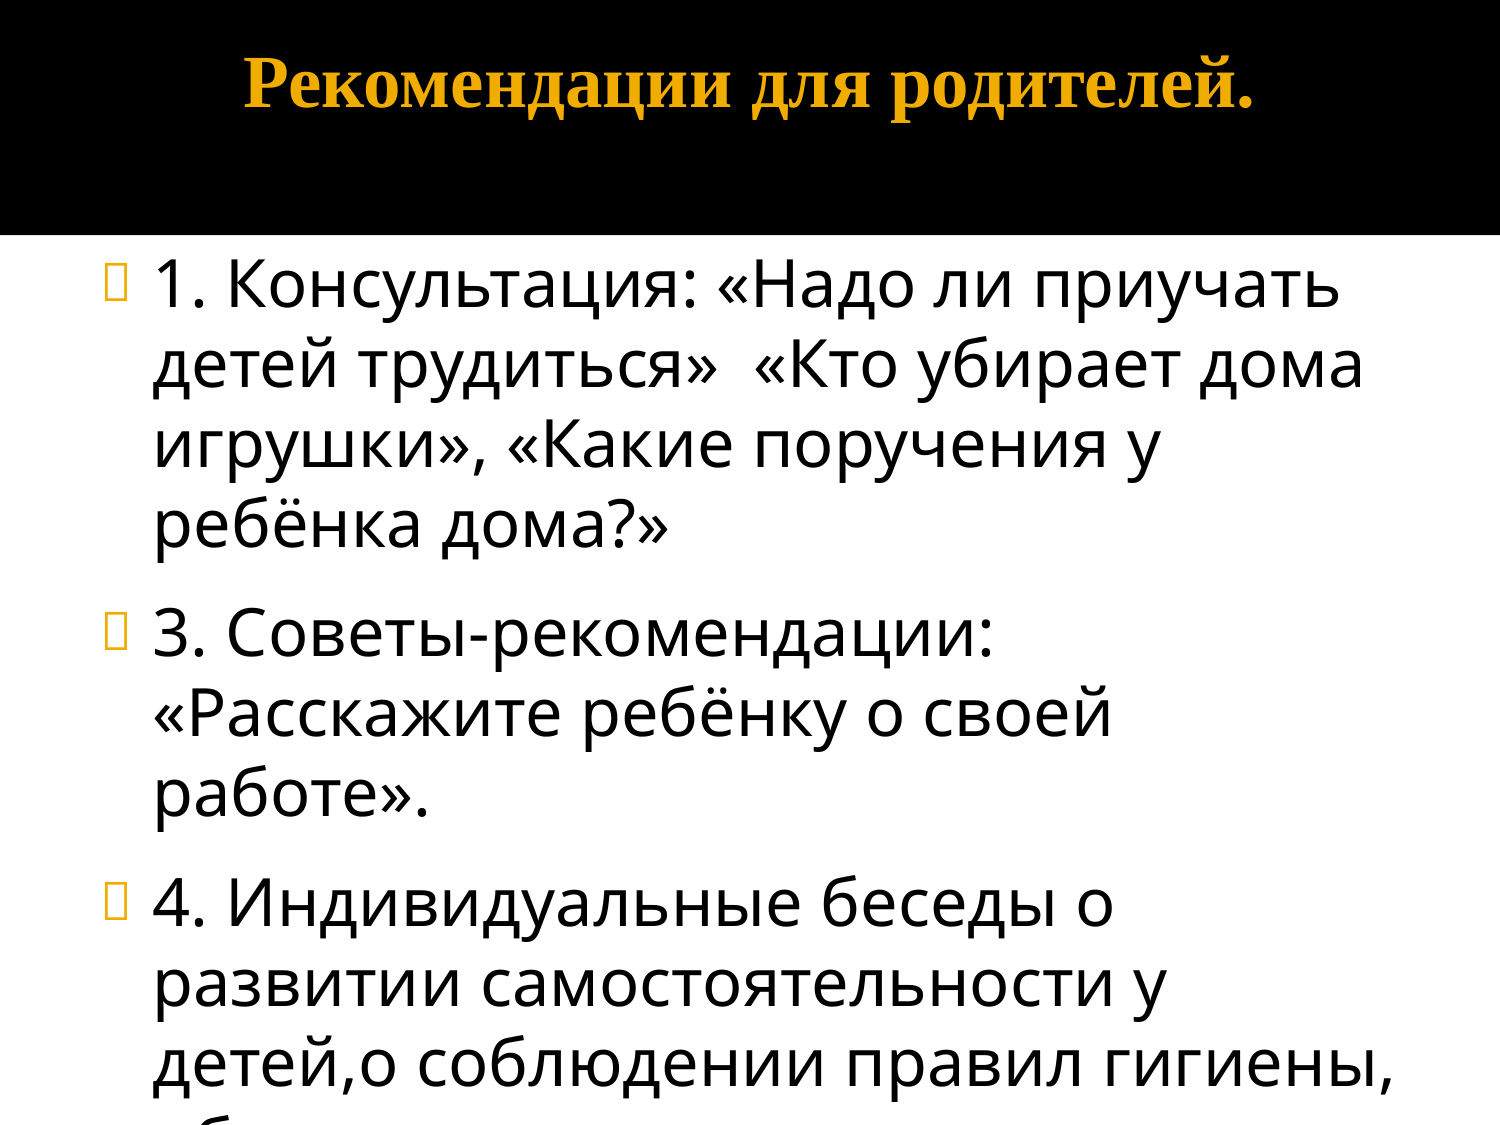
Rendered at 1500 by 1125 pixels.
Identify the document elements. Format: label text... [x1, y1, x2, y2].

title Рекомендации для родителей. [75, 25, 1425, 231]
list 1. Консультация: «Надо ли приучать детей трудиться» «Кто убирает дома игрушки», «Какие поручения у ребёнка дома?» 3. Советы-рекомендации: «Расскажите ребёнку о своей работе». 4. Индивидуальные беседы о развитии самостоятельности у детей,о соблюдении правил гигиены, об одевании и раздевании. 8. Статья: «Это великое Я - САМ!». [65, 233, 1416, 993]
